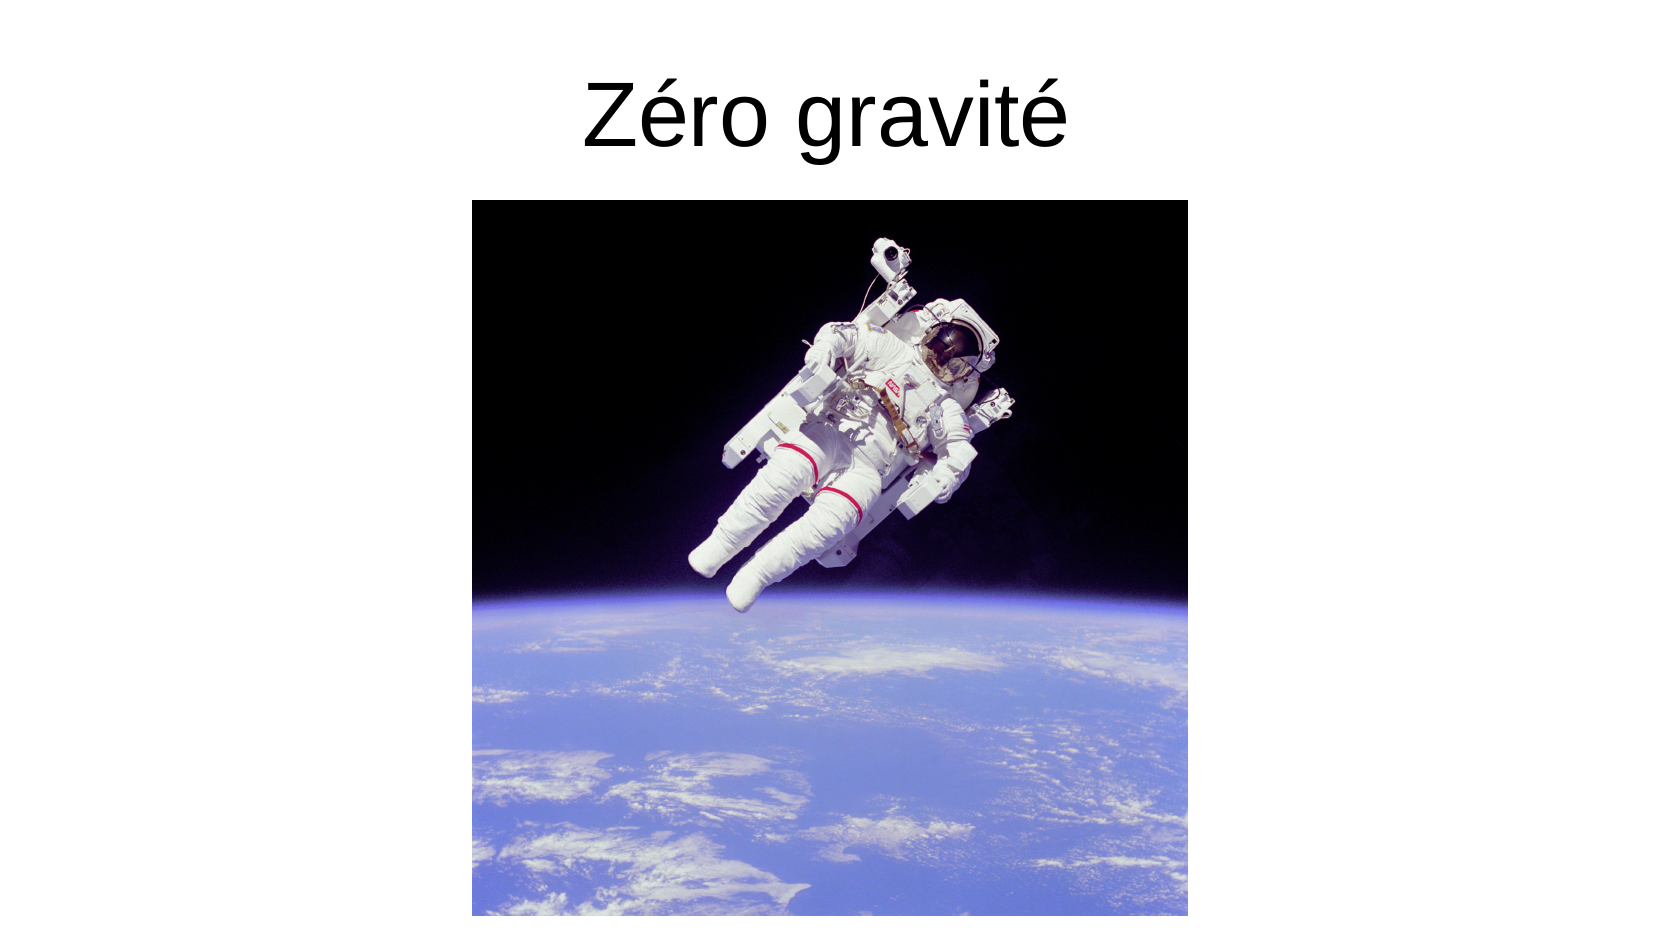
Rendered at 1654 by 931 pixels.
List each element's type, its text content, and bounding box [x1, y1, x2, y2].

title Zéro gravité [82, 37, 1571, 193]
picture [472, 200, 1188, 916]
